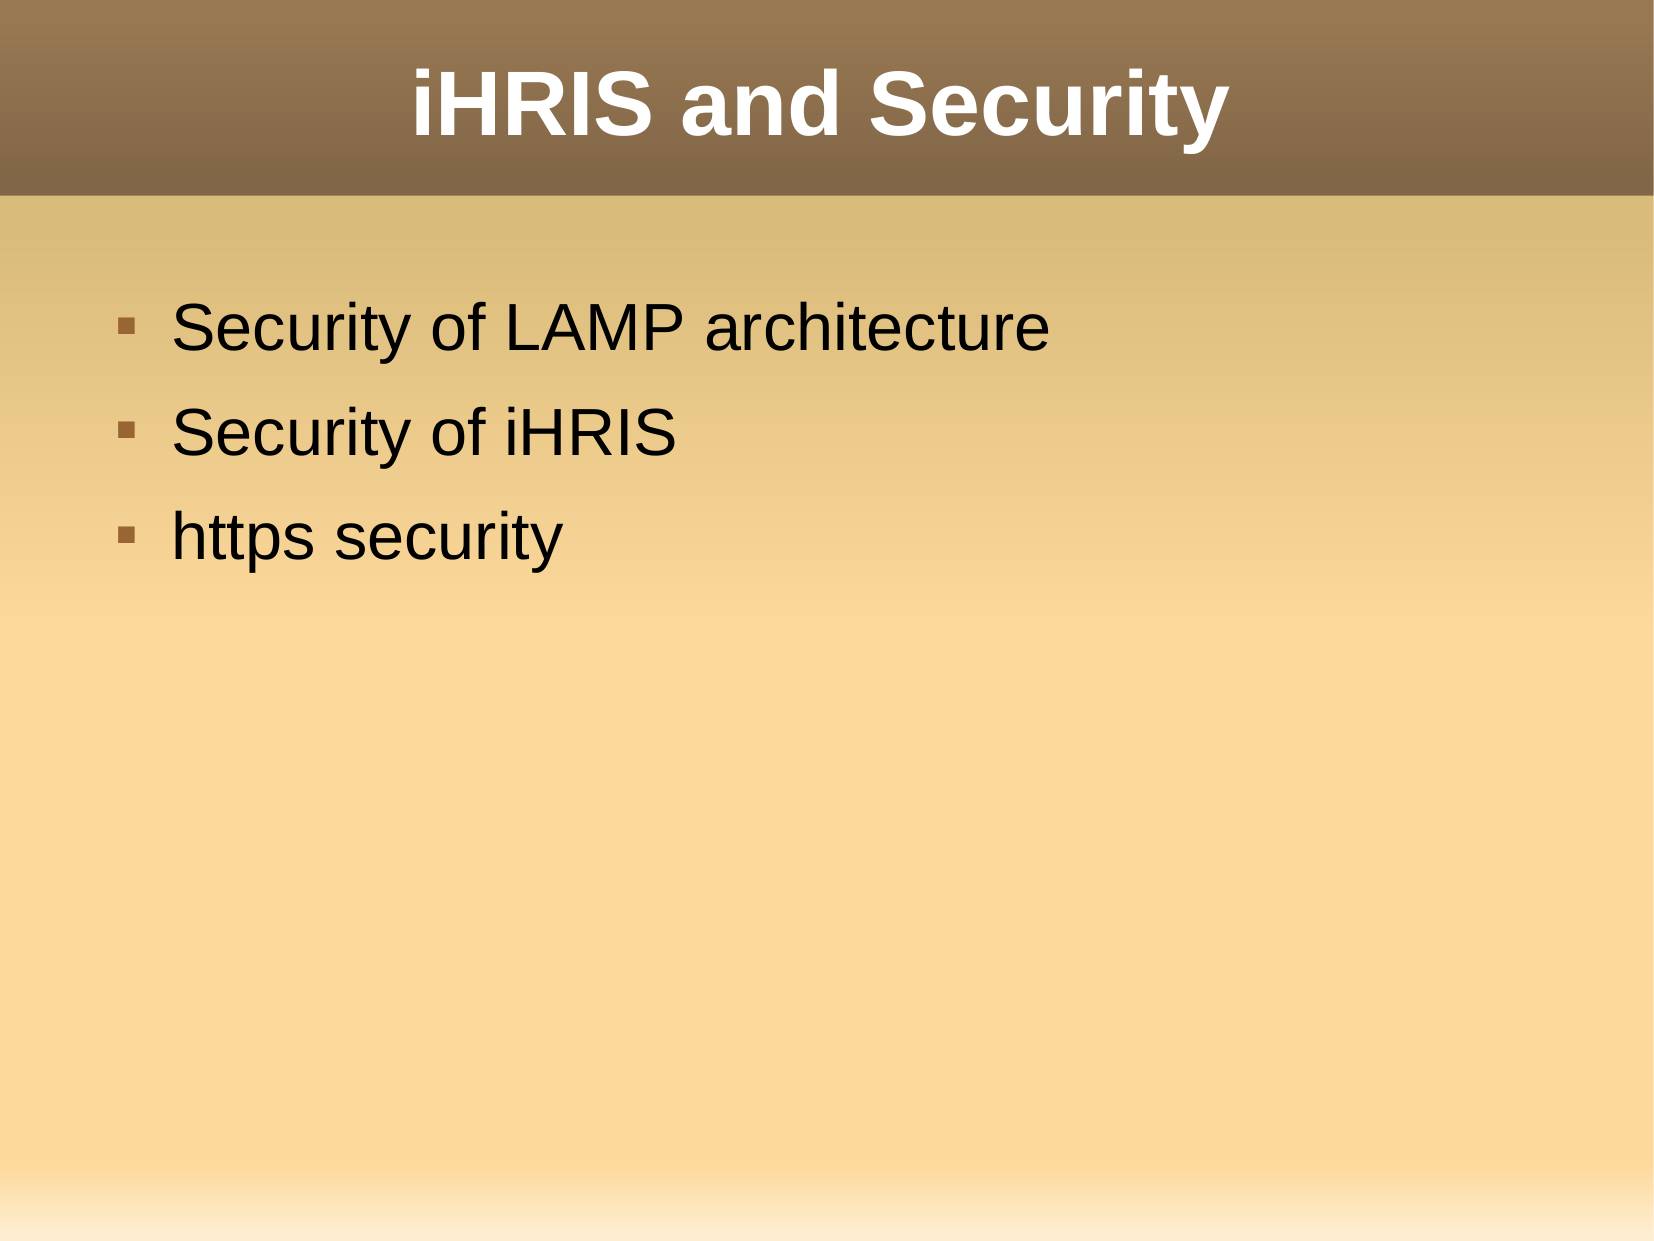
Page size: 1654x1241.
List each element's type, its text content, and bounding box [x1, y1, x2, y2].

list Security of LAMP architecture Security of iHRIS https security [82, 290, 1571, 1109]
picture [0, 0, 1654, 1241]
title iHRIS and Security [76, 0, 1565, 208]
